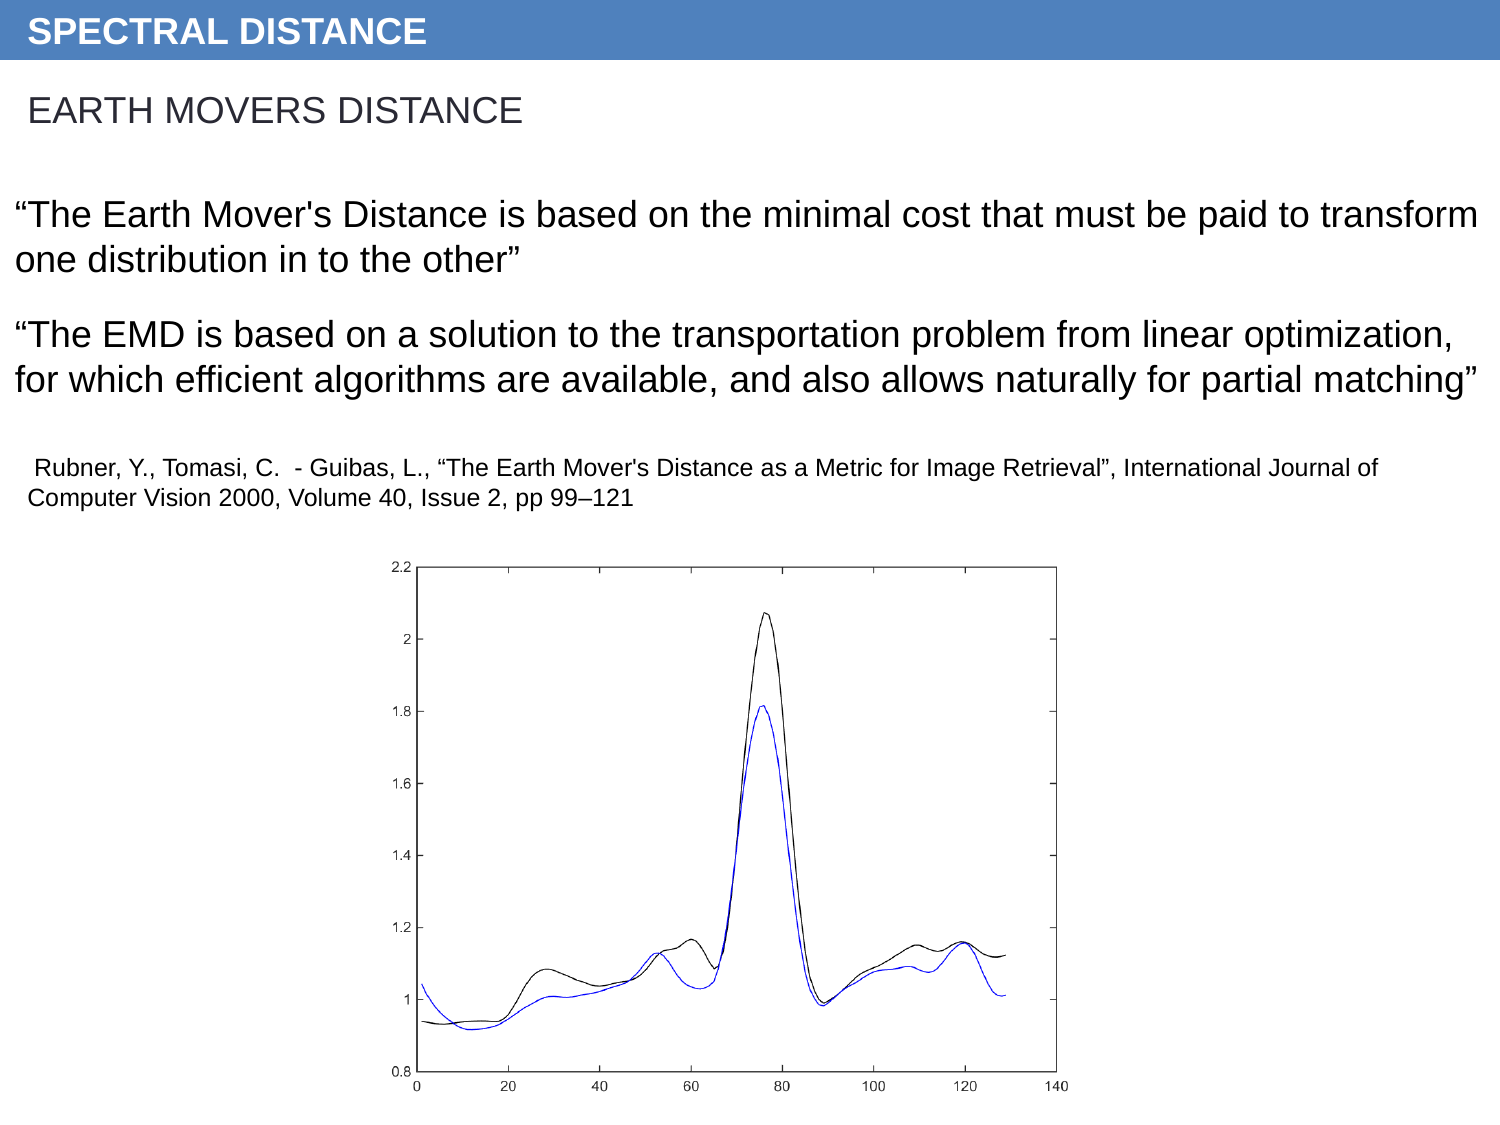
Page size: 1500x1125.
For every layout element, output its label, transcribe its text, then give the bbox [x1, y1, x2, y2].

text_box Rubner, Y., Tomasi, C. - Guibas, L., “The Earth Mover's Distance as a Metric for Image Retrieval”, International Journal of Computer Vision 2000, Volume 40, Issue 2, pp 99–121 [12, 444, 1500, 519]
text_box EARTH MOVERS DISTANCE [12, 78, 1013, 139]
picture [385, 555, 1072, 1100]
text_box “The Earth Mover's Distance is based on the minimal cost that must be paid to transform one distribution in to the other” [0, 182, 1500, 288]
text_box “The EMD is based on a solution to the transportation problem from linear optimization, for which efficient algorithms are available, and also allows naturally for partial matching” [0, 302, 1500, 408]
text_box SPECTRAL DISTANCE [12, 0, 1038, 60]
